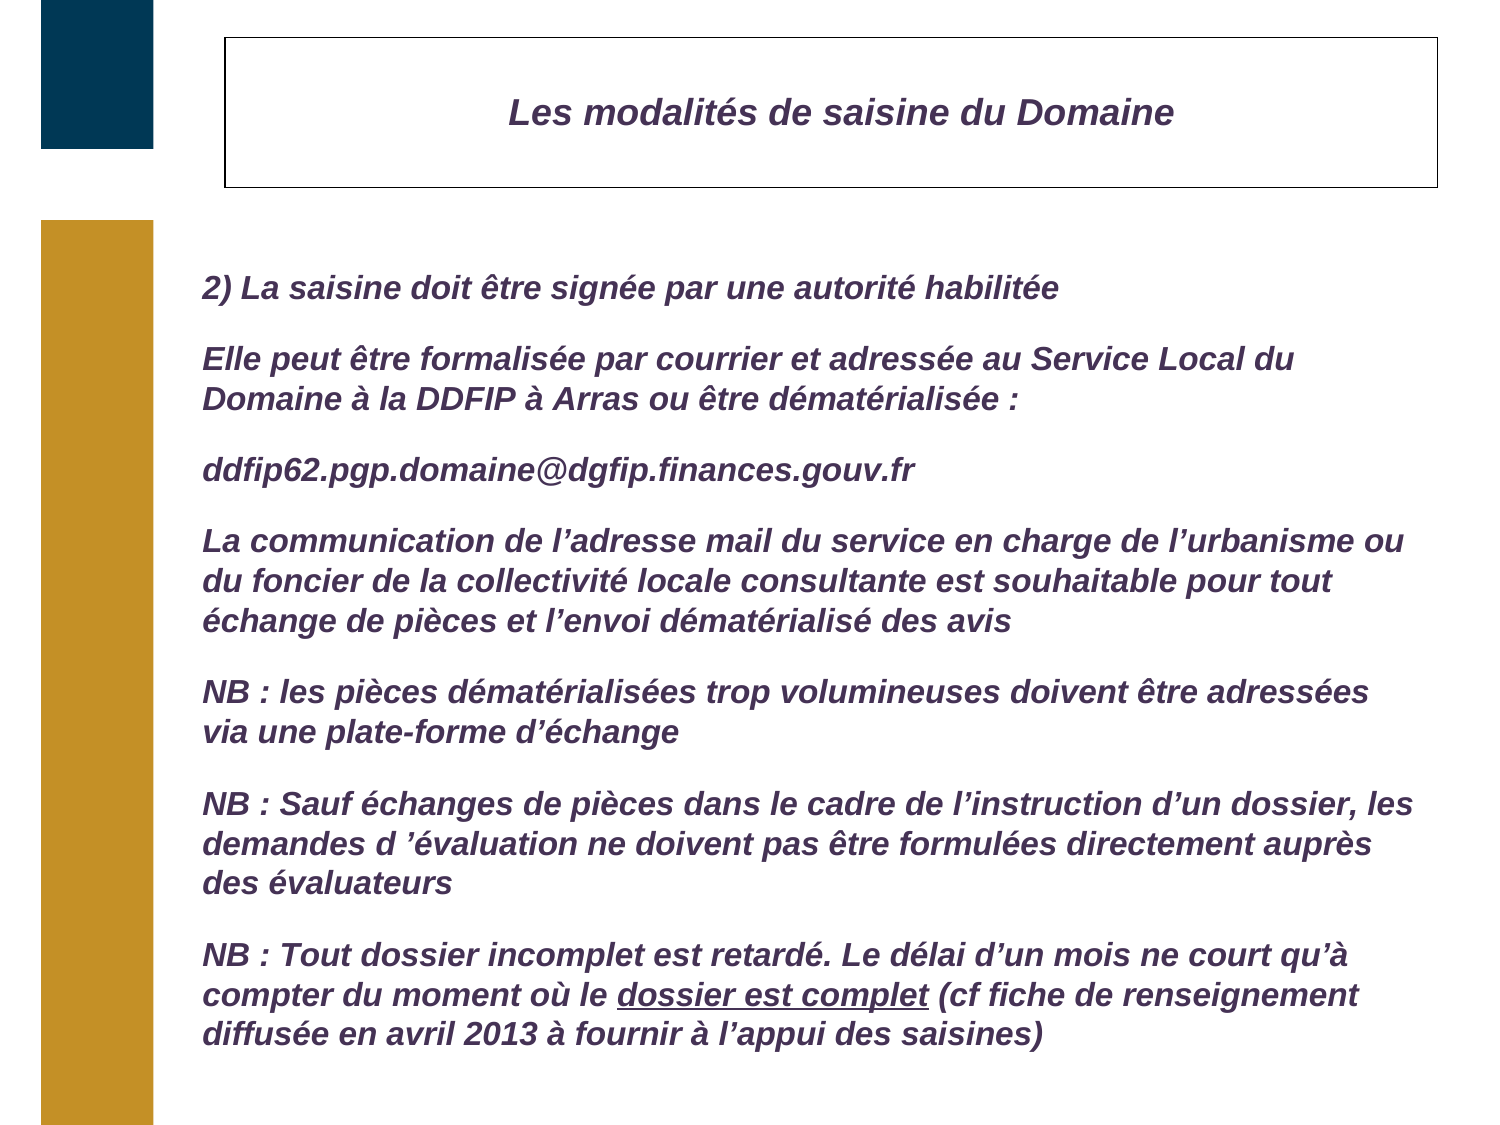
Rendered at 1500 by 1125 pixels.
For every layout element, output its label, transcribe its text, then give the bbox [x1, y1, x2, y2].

text_box 2) La saisine doit être signée par une autorité habilitée Elle peut être formalisée par courrier et adressée au Service Local du Domaine à la DDFIP à Arras ou être dématérialisée : ddfip62.pgp.domaine@dgfip.finances.gouv.fr La communication de l’adresse mail du service en charge de l’urbanisme ou du foncier de la collectivité locale consultante est souhaitable pour tout échange de pièces et l’envoi dématérialisé des avis NB : les pièces dématérialisées trop volumineuses doivent être adressées via une plate-forme d’échange NB : Sauf échanges de pièces dans le cadre de l’instruction d’un dossier, les demandes d ’évaluation ne doivent pas être formulées directement auprès des évaluateurs NB : Tout dossier incomplet est retardé. Le délai d’un mois ne court qu’à compter du moment où le dossier est complet (cf fiche de renseignement diffusée en avril 2013 à fournir à l’appui des saisines) [187, 187, 1438, 1125]
text_box Les modalités de saisine du Domaine [225, 37, 1438, 188]
